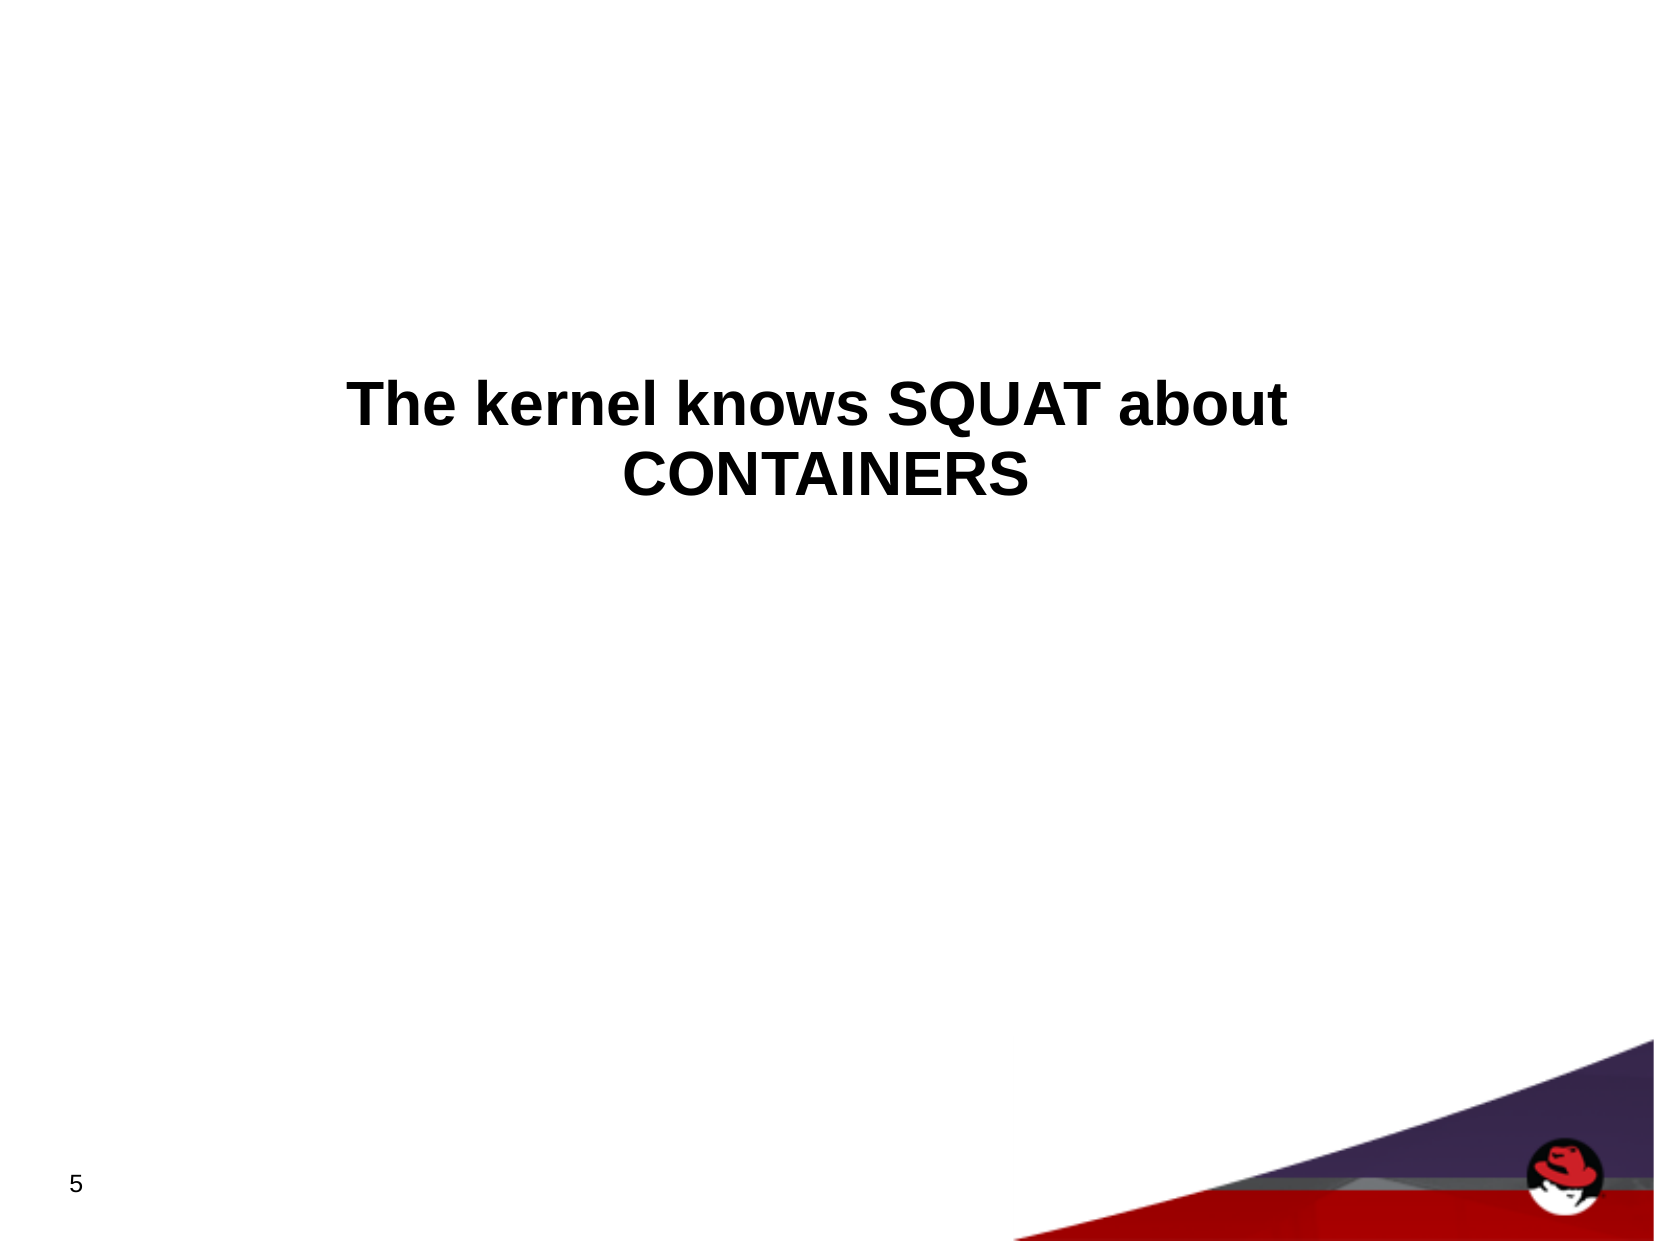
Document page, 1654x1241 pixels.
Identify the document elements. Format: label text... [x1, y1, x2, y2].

title The kernel knows SQUAT about CONTAINERS [82, 37, 1571, 841]
picture [1012, 1036, 1654, 1241]
